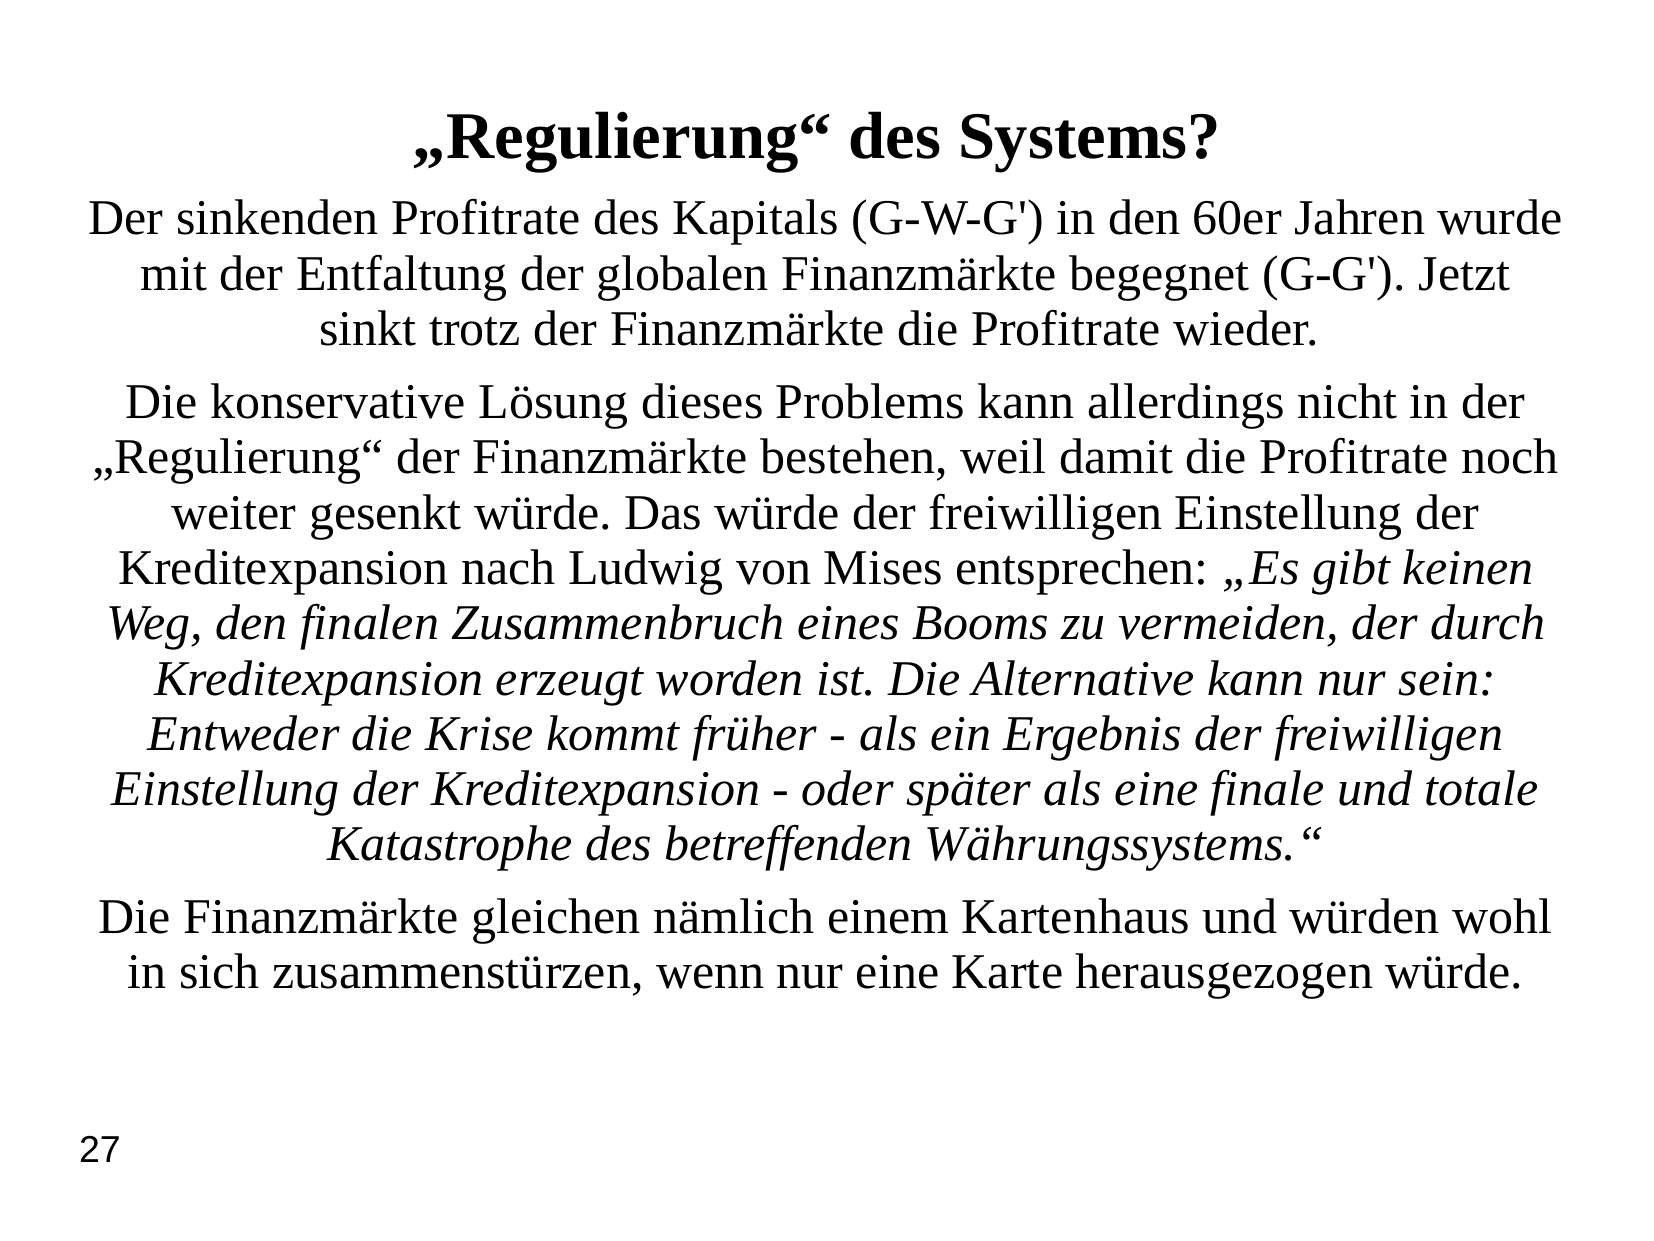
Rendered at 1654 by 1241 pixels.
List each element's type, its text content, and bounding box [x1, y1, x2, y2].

text_box <Nummer> [64, 1120, 282, 1191]
text_box „Regulierung“ des Systems? Der sinkenden Profitrate des Kapitals (G-W-G') in den 60er Jahren wurde mit der Entfaltung der globalen Finanzmärkte begegnet (G-G'). Jetzt sinkt trotz der Finanzmärkte die Profitrate wieder. Die konservative Lösung dieses Problems kann allerdings nicht in der „Regulierung“ der Finanzmärkte bestehen, weil damit die Profitrate noch weiter gesenkt würde. Das würde der freiwilligen Einstellung der Kreditexpansion nach Ludwig von Mises entsprechen: „Es gibt keinen Weg, den finalen Zusammenbruch eines Booms zu vermeiden, der durch Kreditexpansion erzeugt worden ist. Die Alternative kann nur sein: Entweder die Krise kommt früher - als ein Ergebnis der freiwilligen Einstellung der Kreditexpansion - oder später als eine finale und totale Katastrophe des betreffenden Währungssystems.“ Die Finanzmärkte gleichen nämlich einem Kartenhaus und würden wohl in sich zusammenstürzen, wenn nur eine Karte herausgezogen würde. [73, 91, 1580, 1008]
